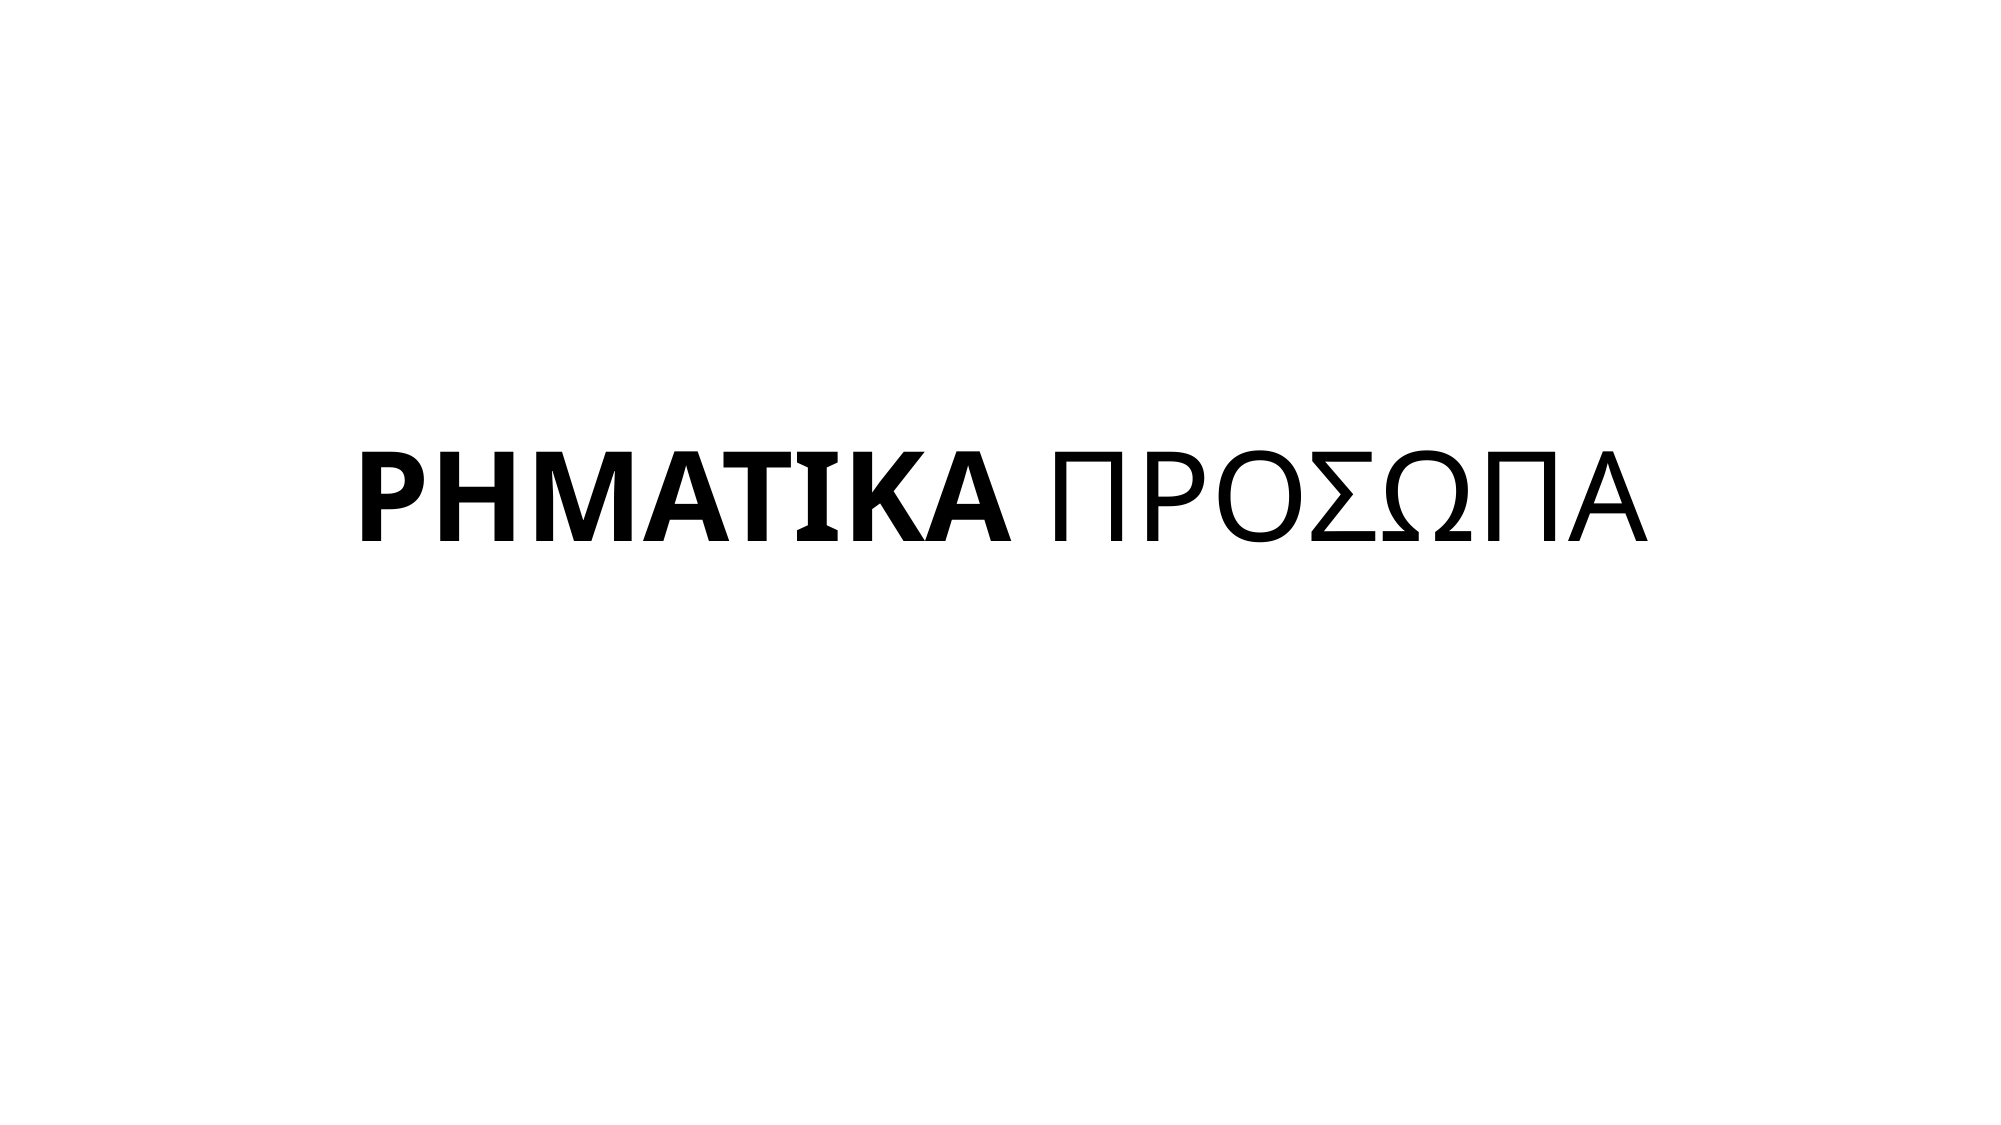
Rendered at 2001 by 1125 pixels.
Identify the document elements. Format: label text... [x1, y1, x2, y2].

title ΡΗΜΑΤΙΚΑ ΠΡΟΣΩΠΑ [249, 184, 1750, 576]
